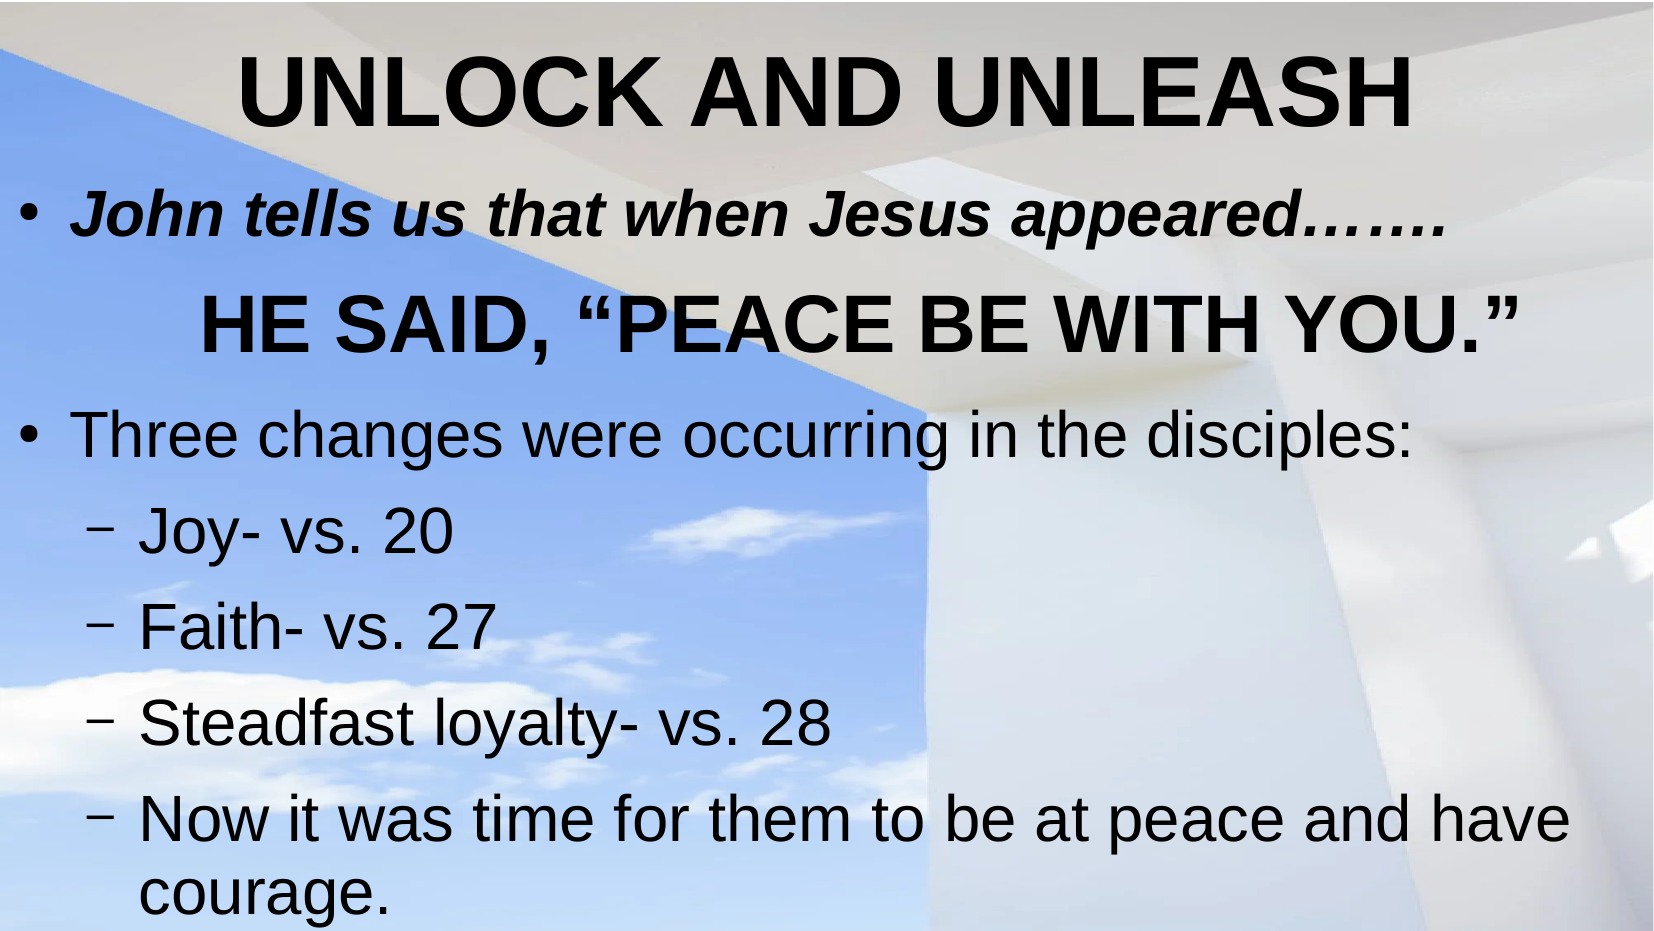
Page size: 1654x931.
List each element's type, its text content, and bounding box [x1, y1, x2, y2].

title UNLOCK AND UNLEASH [82, 14, 1571, 170]
picture [0, 2, 1654, 177]
list John tells us that when Jesus appeared……. HE SAID, “PEACE BE WITH YOU.” Three changes were occurring in the disciples: Joy- vs. 20 Faith- vs. 27 Steadfast loyalty- vs. 28 Now it was time for them to be at peace and have courage. [0, 177, 1654, 931]
